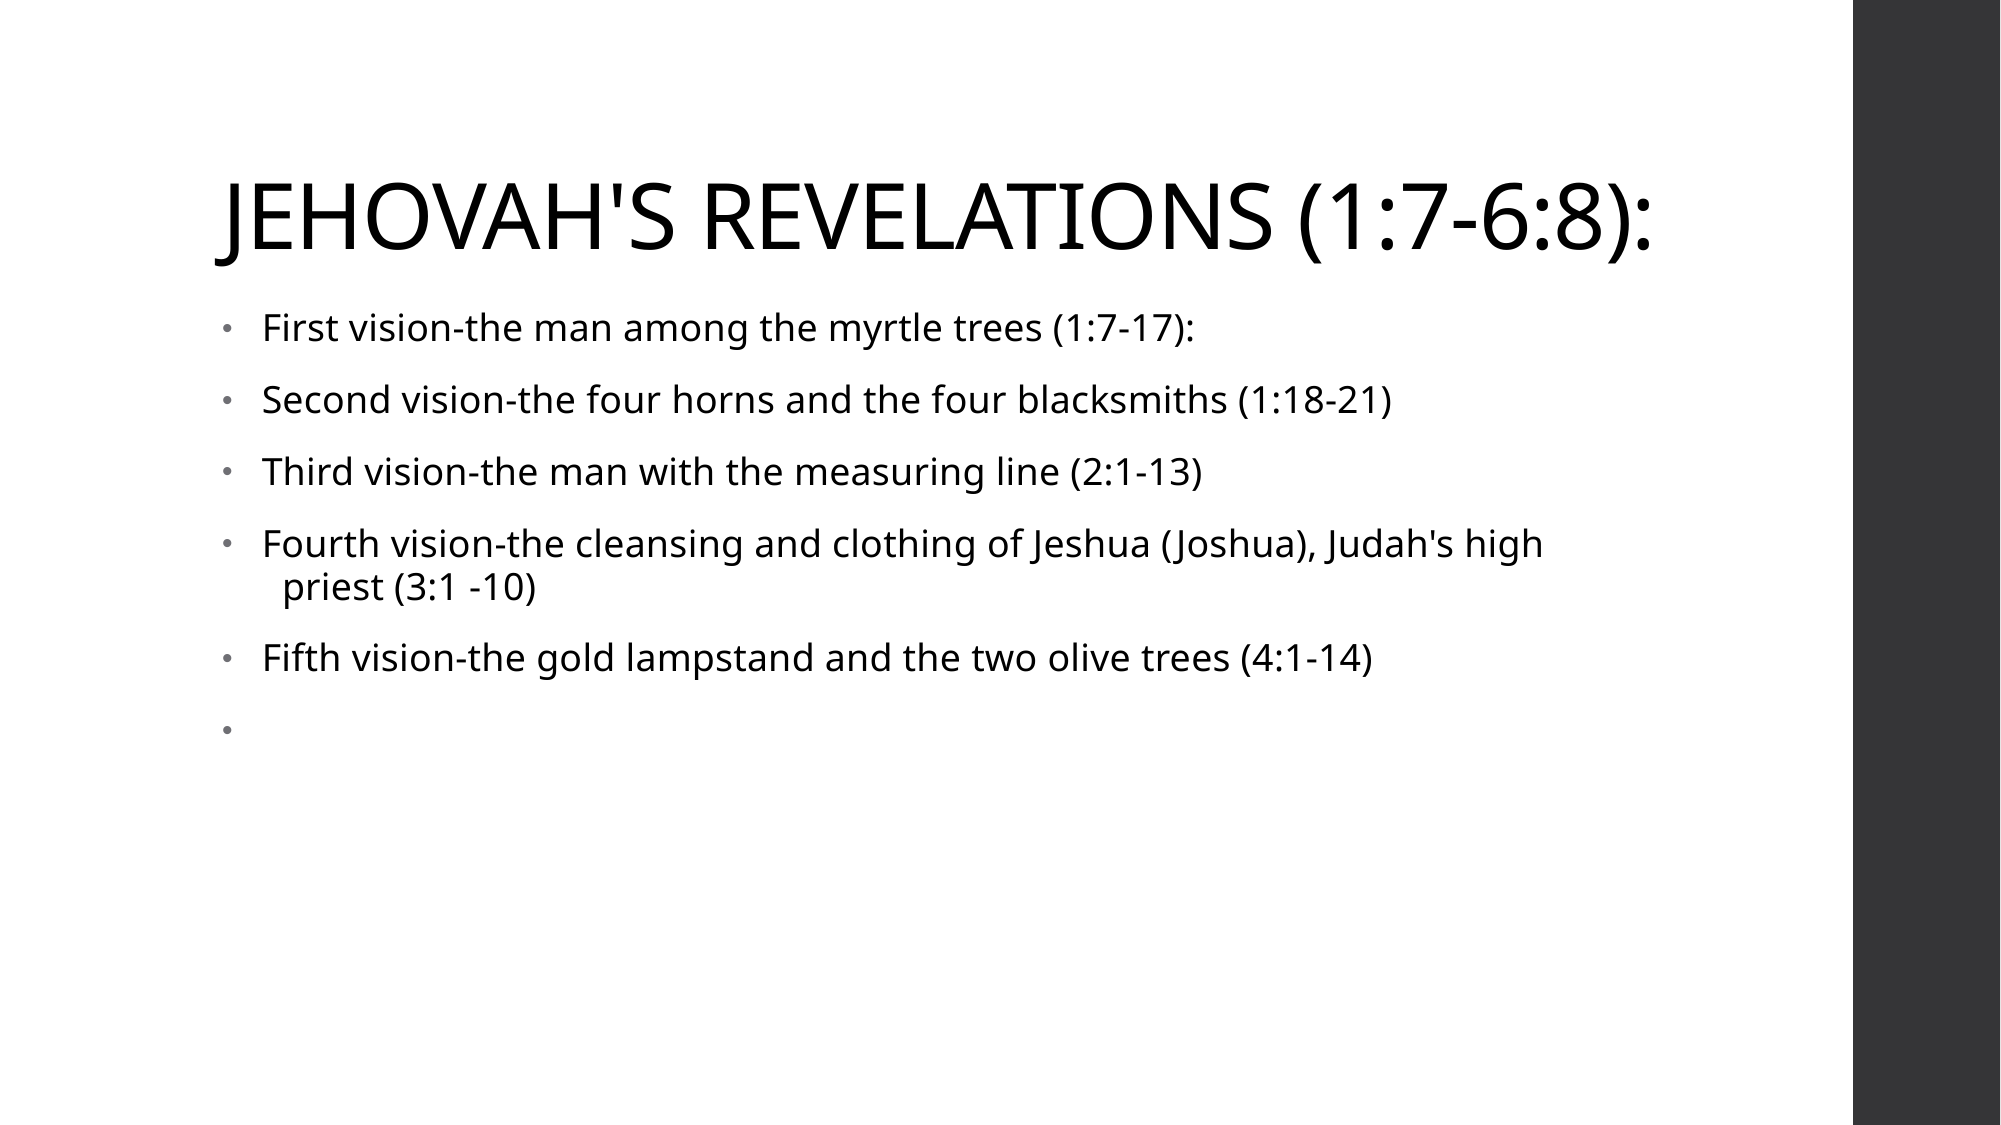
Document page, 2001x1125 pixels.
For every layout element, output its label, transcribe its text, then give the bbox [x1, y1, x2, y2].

title JEHOVAH'S REVELATIONS (1:7-6:8): [206, 60, 1797, 278]
list First vision-the man among the myrtle trees (1:7-17): Second vision-the four horns and the four blacksmiths (1:18-21) Third vision-the man with the measuring line (2:1-13) Fourth vision-the cleansing and clothing of Jeshua (Joshua), Judah's high priest (3:1 -10) Fifth vision-the gold lampstand and the two olive trees (4:1-14) [206, 299, 1617, 1014]
